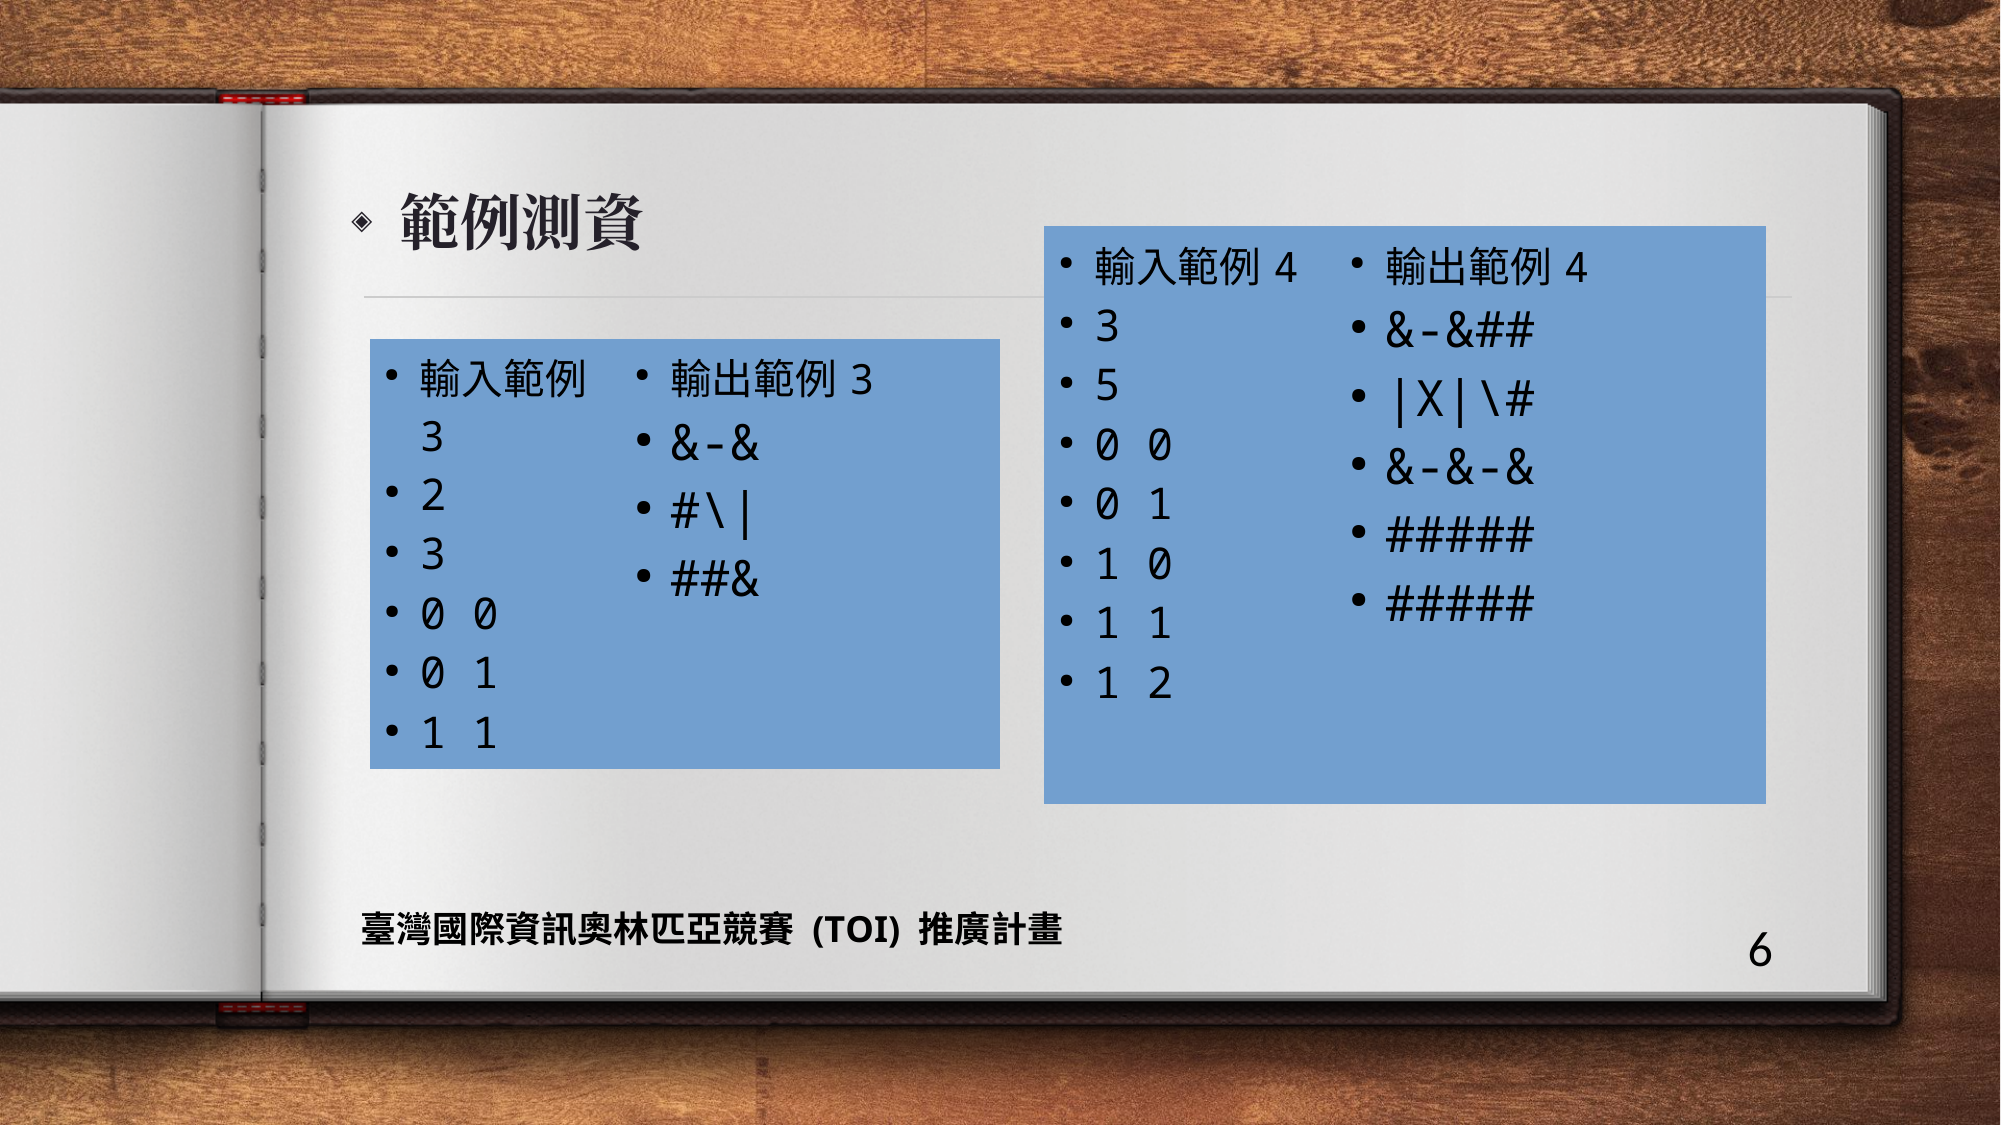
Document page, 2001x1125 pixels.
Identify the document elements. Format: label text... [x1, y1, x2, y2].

table_header 輸入範例3 2 3 0 0 0 1 1 1 [370, 339, 620, 769]
list 範例測資 [336, 168, 1591, 273]
text_box [1727, 896, 1848, 983]
table_header 輸出範例4 &-&## |X|\# &-&-& ##### ##### [1335, 226, 1766, 804]
table_header 輸入範例4 3 5 0 0 0 1 1 0 1 1 1 2 [1044, 226, 1335, 804]
table_header 輸出範例3 &-& #\| ##& [620, 339, 1000, 769]
